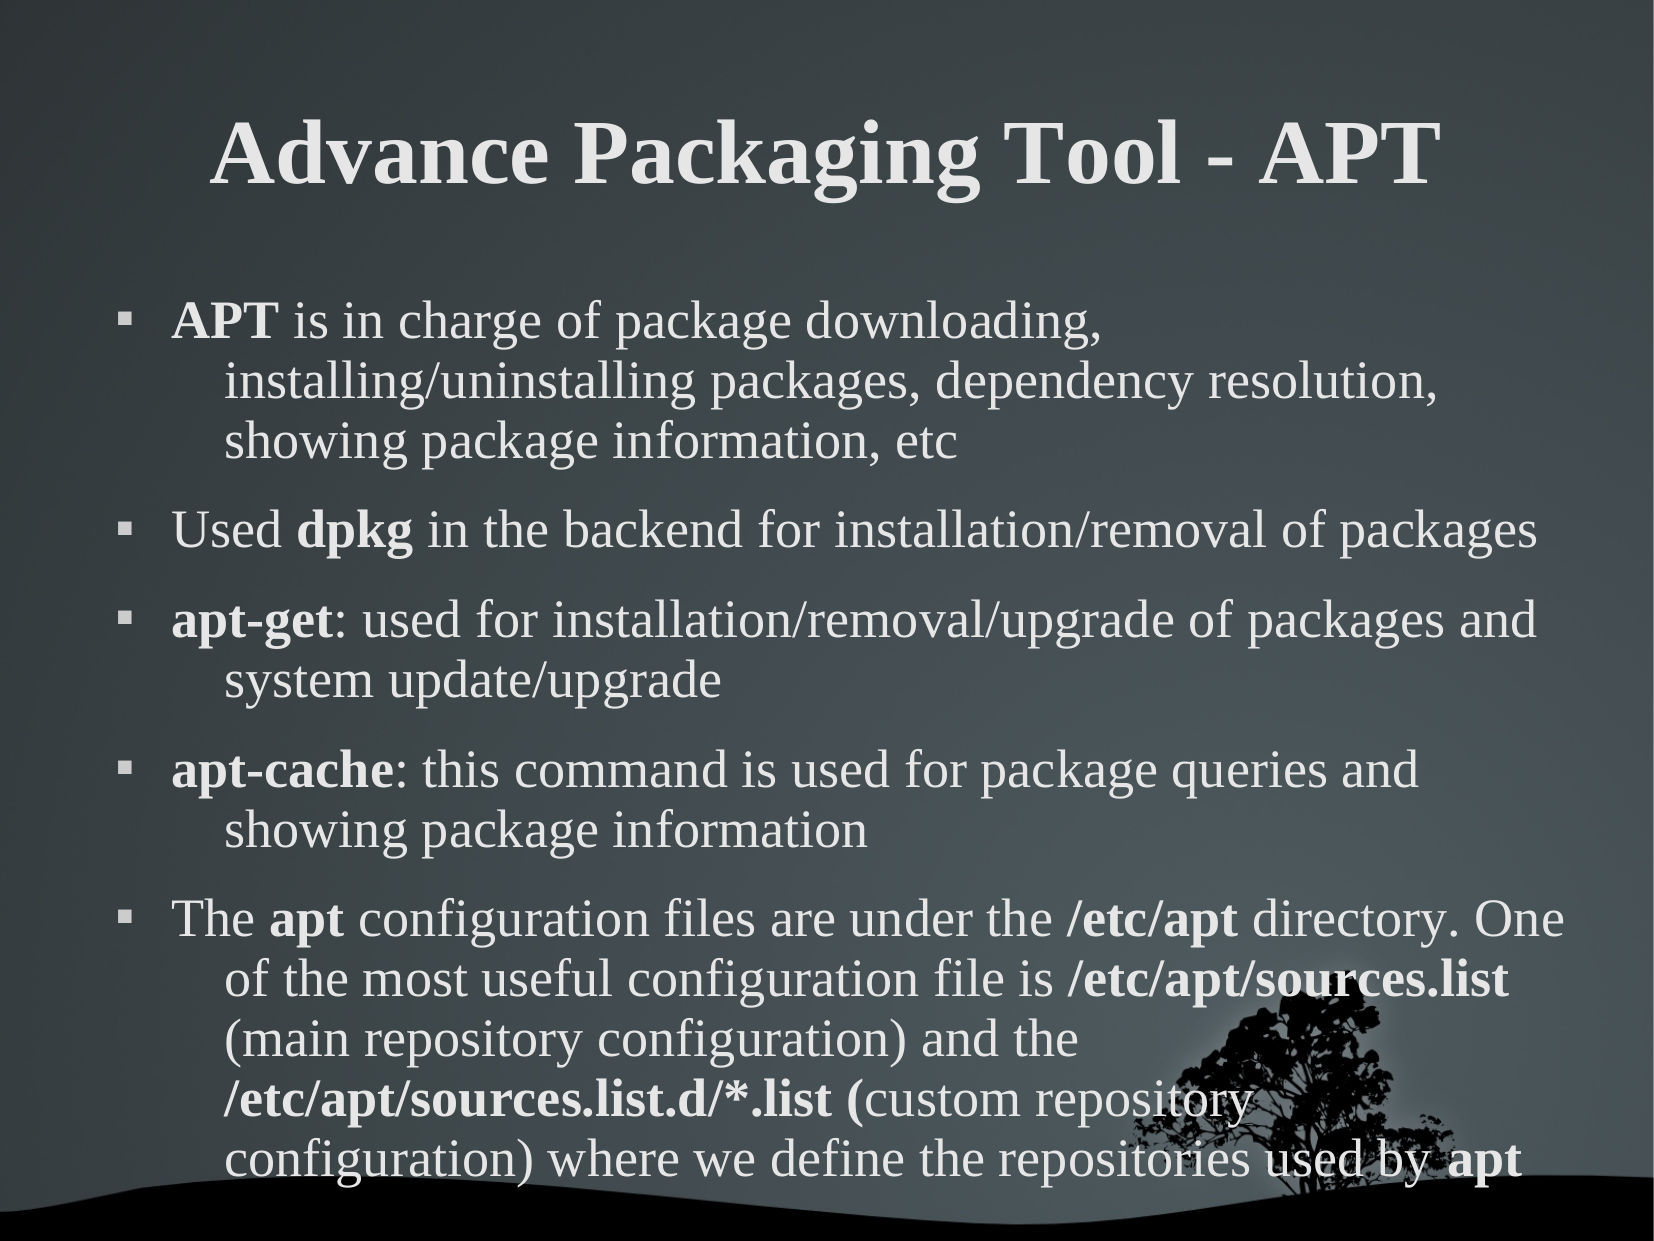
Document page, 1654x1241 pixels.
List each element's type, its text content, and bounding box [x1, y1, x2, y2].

list APT is in charge of package downloading, installing/uninstalling packages, dependency resolution, showing package information, etc Used dpkg in the backend for installation/removal of packages apt-get: used for installation/removal/upgrade of packages and system update/upgrade apt-cache: this command is used for package queries and showing package information The apt configuration files are under the /etc/apt directory. One of the most useful configuration file is /etc/apt/sources.list (main repository configuration) and the /etc/apt/sources.list.d/*.list (custom repository configuration) where we define the repositories used by apt [82, 290, 1571, 1224]
picture [0, 0, 1654, 1241]
title Advance Packaging Tool - APT [82, 49, 1571, 257]
